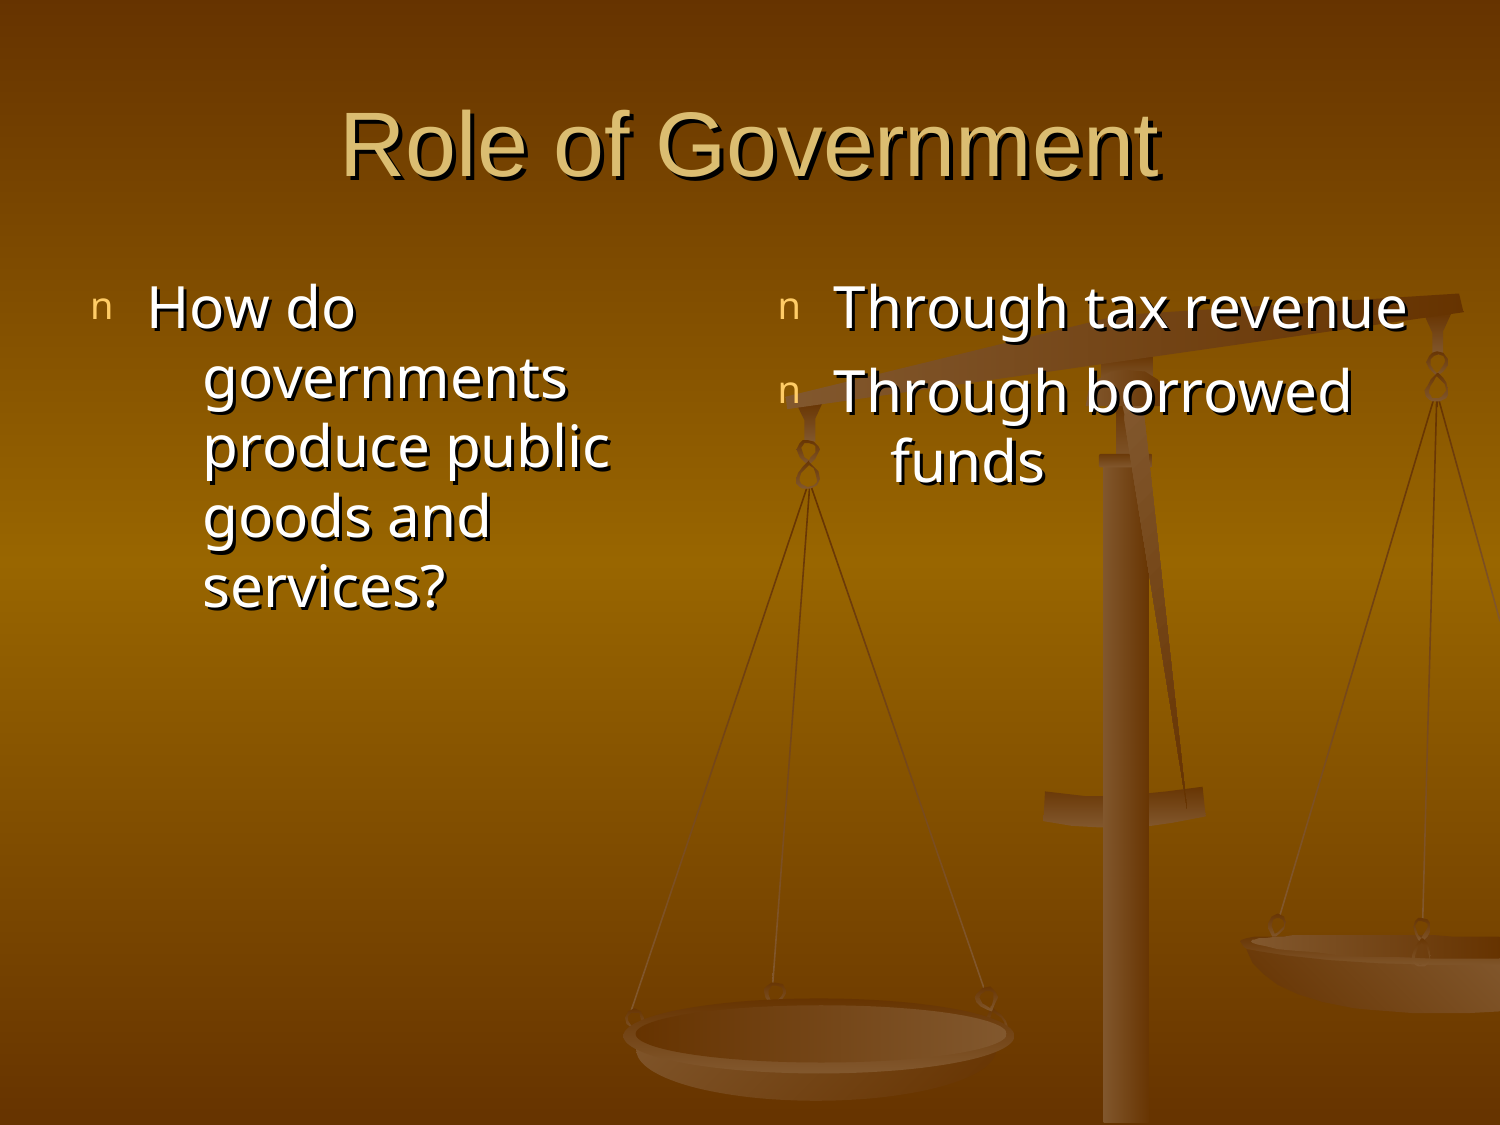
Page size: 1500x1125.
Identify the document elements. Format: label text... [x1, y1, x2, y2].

list Through tax revenue Through borrowed funds [762, 262, 1426, 1006]
list How do governments produce public goods and services? [75, 262, 738, 1006]
title Role of Government [75, 45, 1426, 234]
